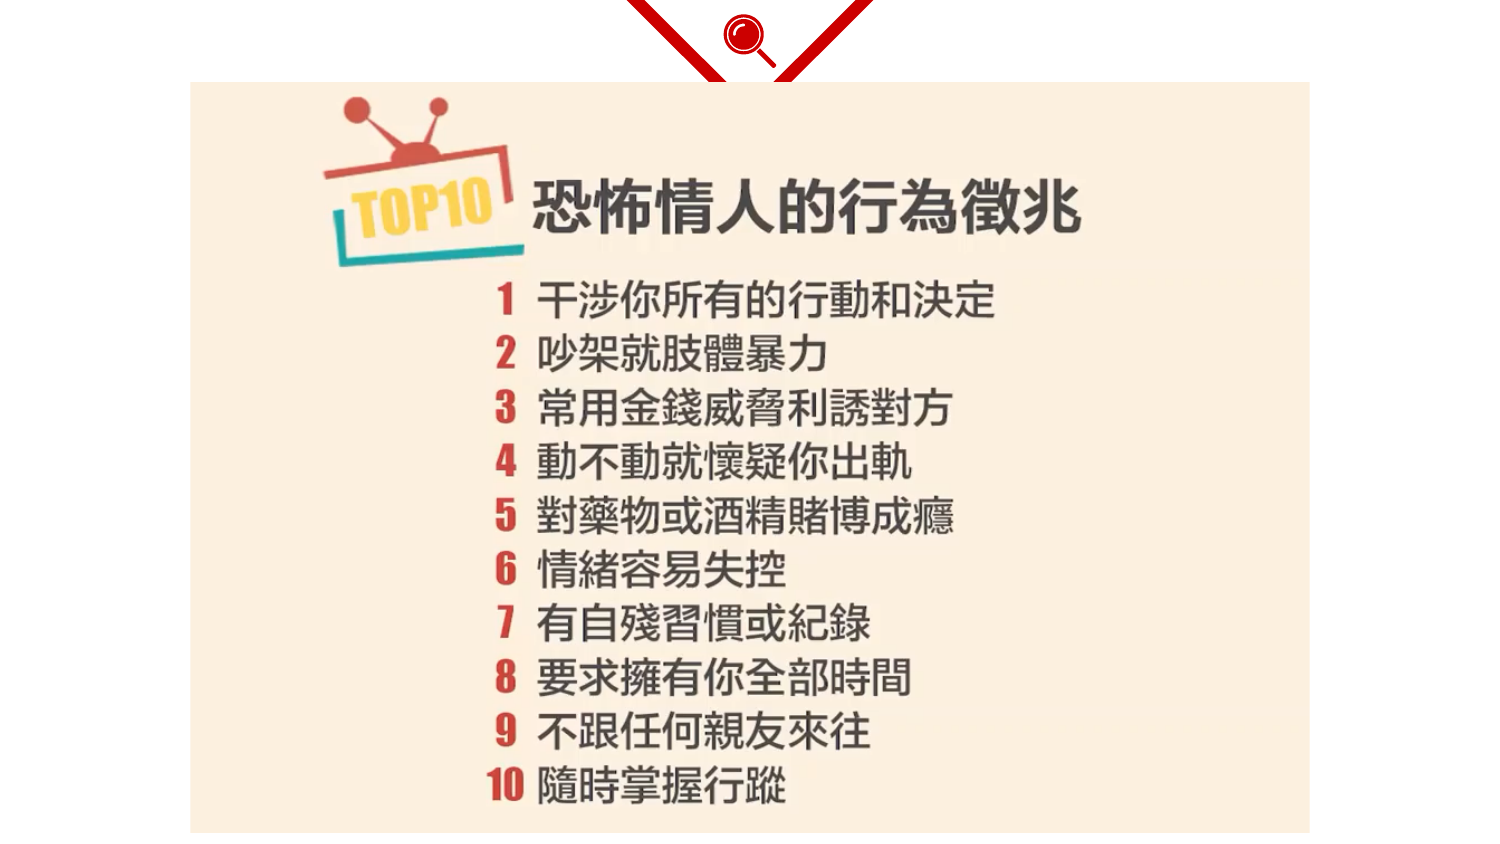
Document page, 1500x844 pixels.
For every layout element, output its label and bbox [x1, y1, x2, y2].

picture [190, 82, 1310, 833]
text_box [723, 14, 777, 68]
